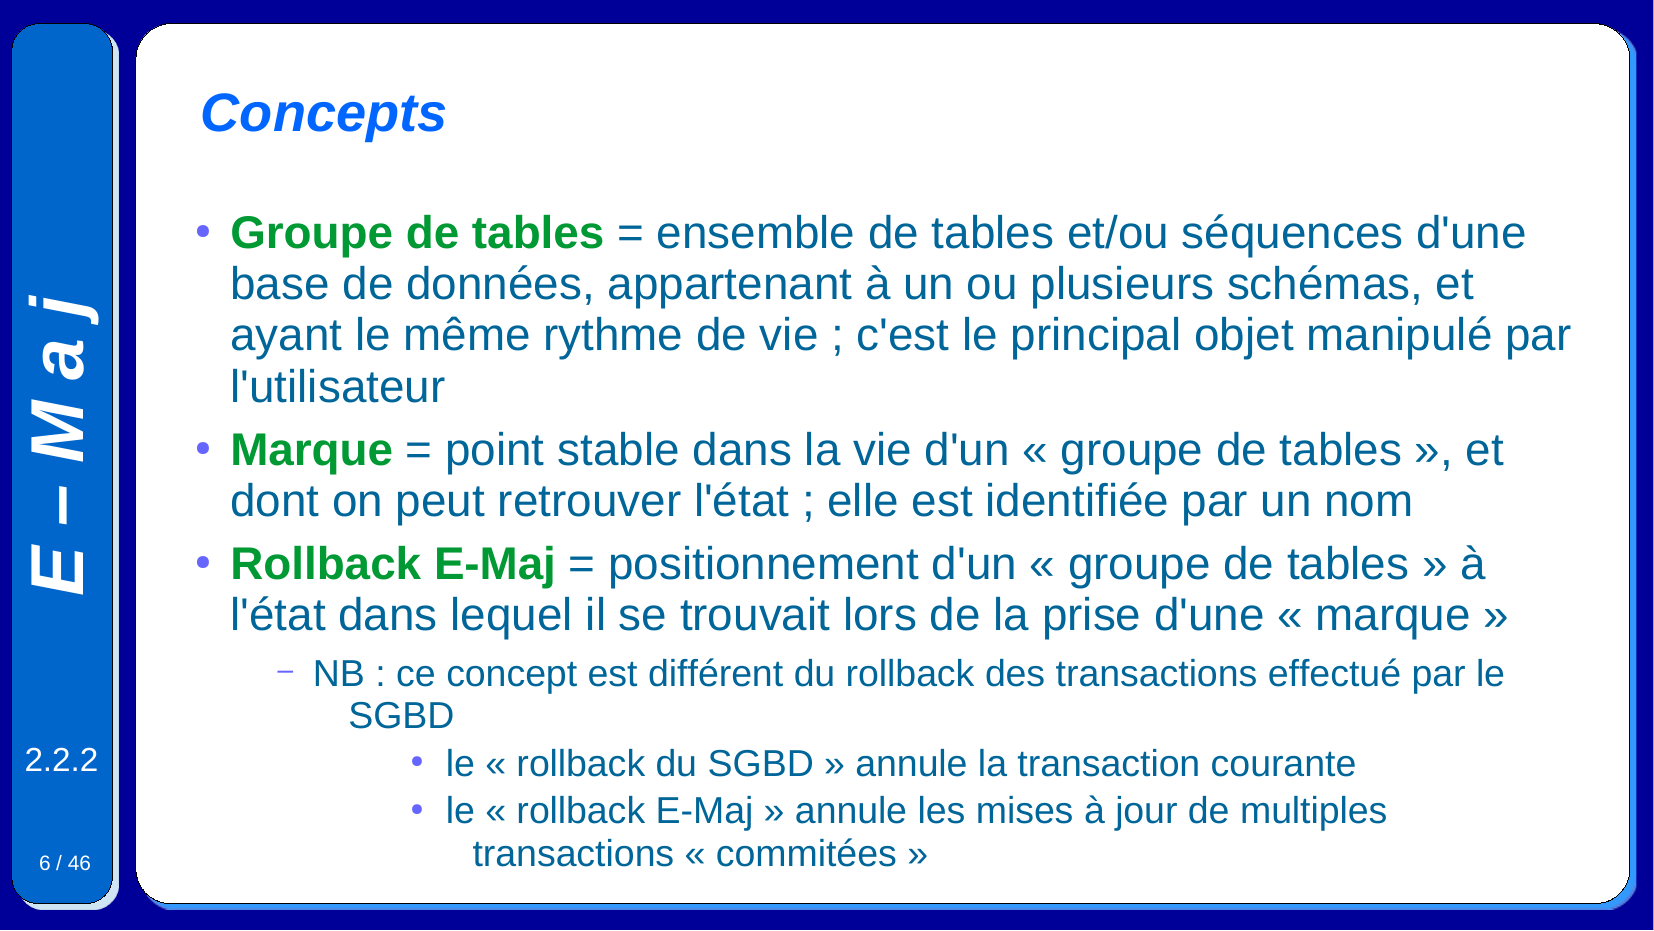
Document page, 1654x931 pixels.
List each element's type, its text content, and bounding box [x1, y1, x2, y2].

title Concepts [200, 34, 1575, 191]
list Groupe de tables = ensemble de tables et/ou séquences d'une base de données, appartenant à un ou plusieurs schémas, et ayant le même rythme de vie ; c'est le principal objet manipulé par l'utilisateur Marque = point stable dans la vie d'un « groupe de tables », et dont on peut retrouver l'état ; elle est identifiée par un nom Rollback E-Maj = positionnement d'un « groupe de tables » à l'état dans lequel il se trouvait lors de la prise d'une « marque » NB : ce concept est différent du rollback des transactions effectué par le SGBD le « rollback du SGBD » annule la transaction courante le « rollback E-Maj » annule les mises à jour de multiples transactions « commitées » [177, 206, 1587, 875]
